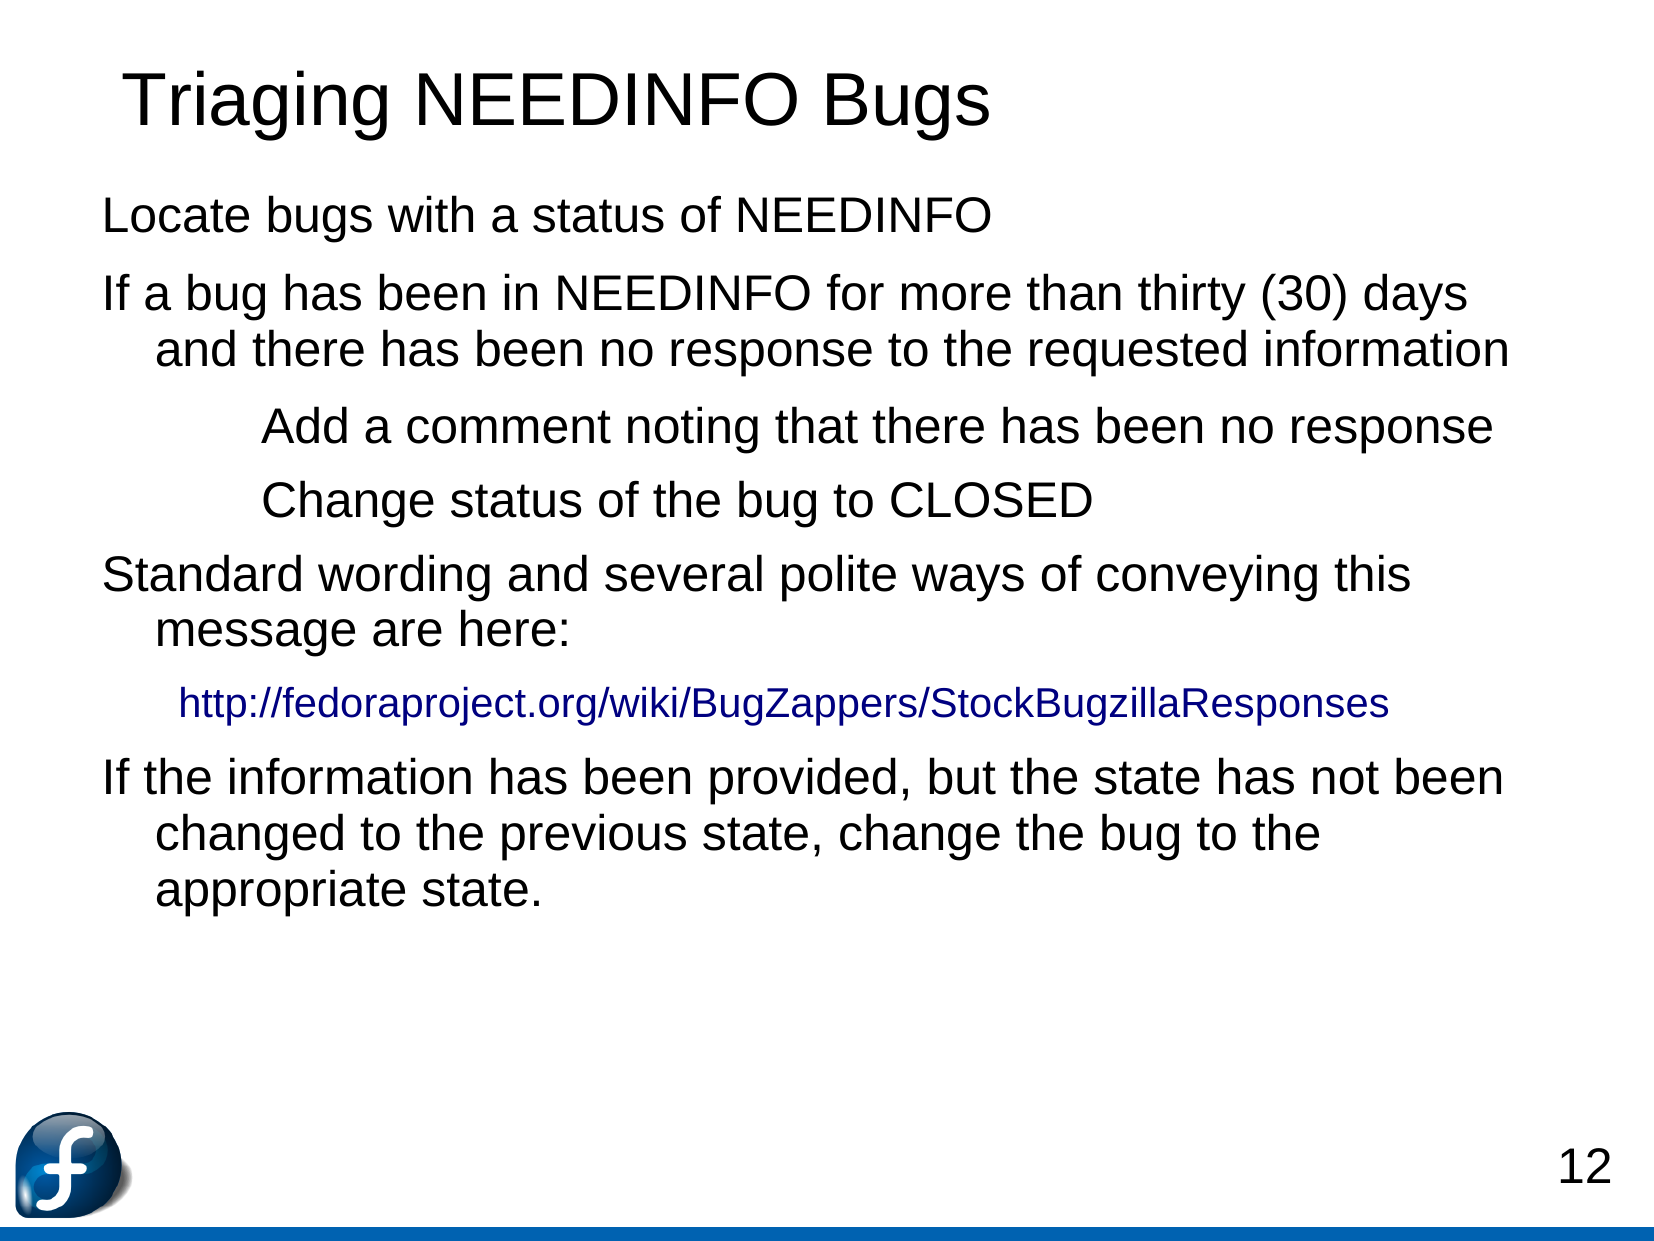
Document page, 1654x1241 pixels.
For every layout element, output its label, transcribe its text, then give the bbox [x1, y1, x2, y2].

title Triaging NEEDINFO Bugs [121, 37, 1533, 161]
list Locate bugs with a status of NEEDINFO If a bug has been in NEEDINFO for more than thirty (30) days and there has been no response to the requested information Add a comment noting that there has been no response Change status of the bug to CLOSED Standard wording and several polite ways of conveying this message are here: http://fedoraproject.org/wiki/BugZappers/StockBugzillaResponses If the information has been provided, but the state has not been changed to the previous state, change the bug to the appropriate state. [83, 187, 1538, 1126]
picture [11, 1105, 133, 1227]
text_box <number> [1384, 1137, 1613, 1201]
